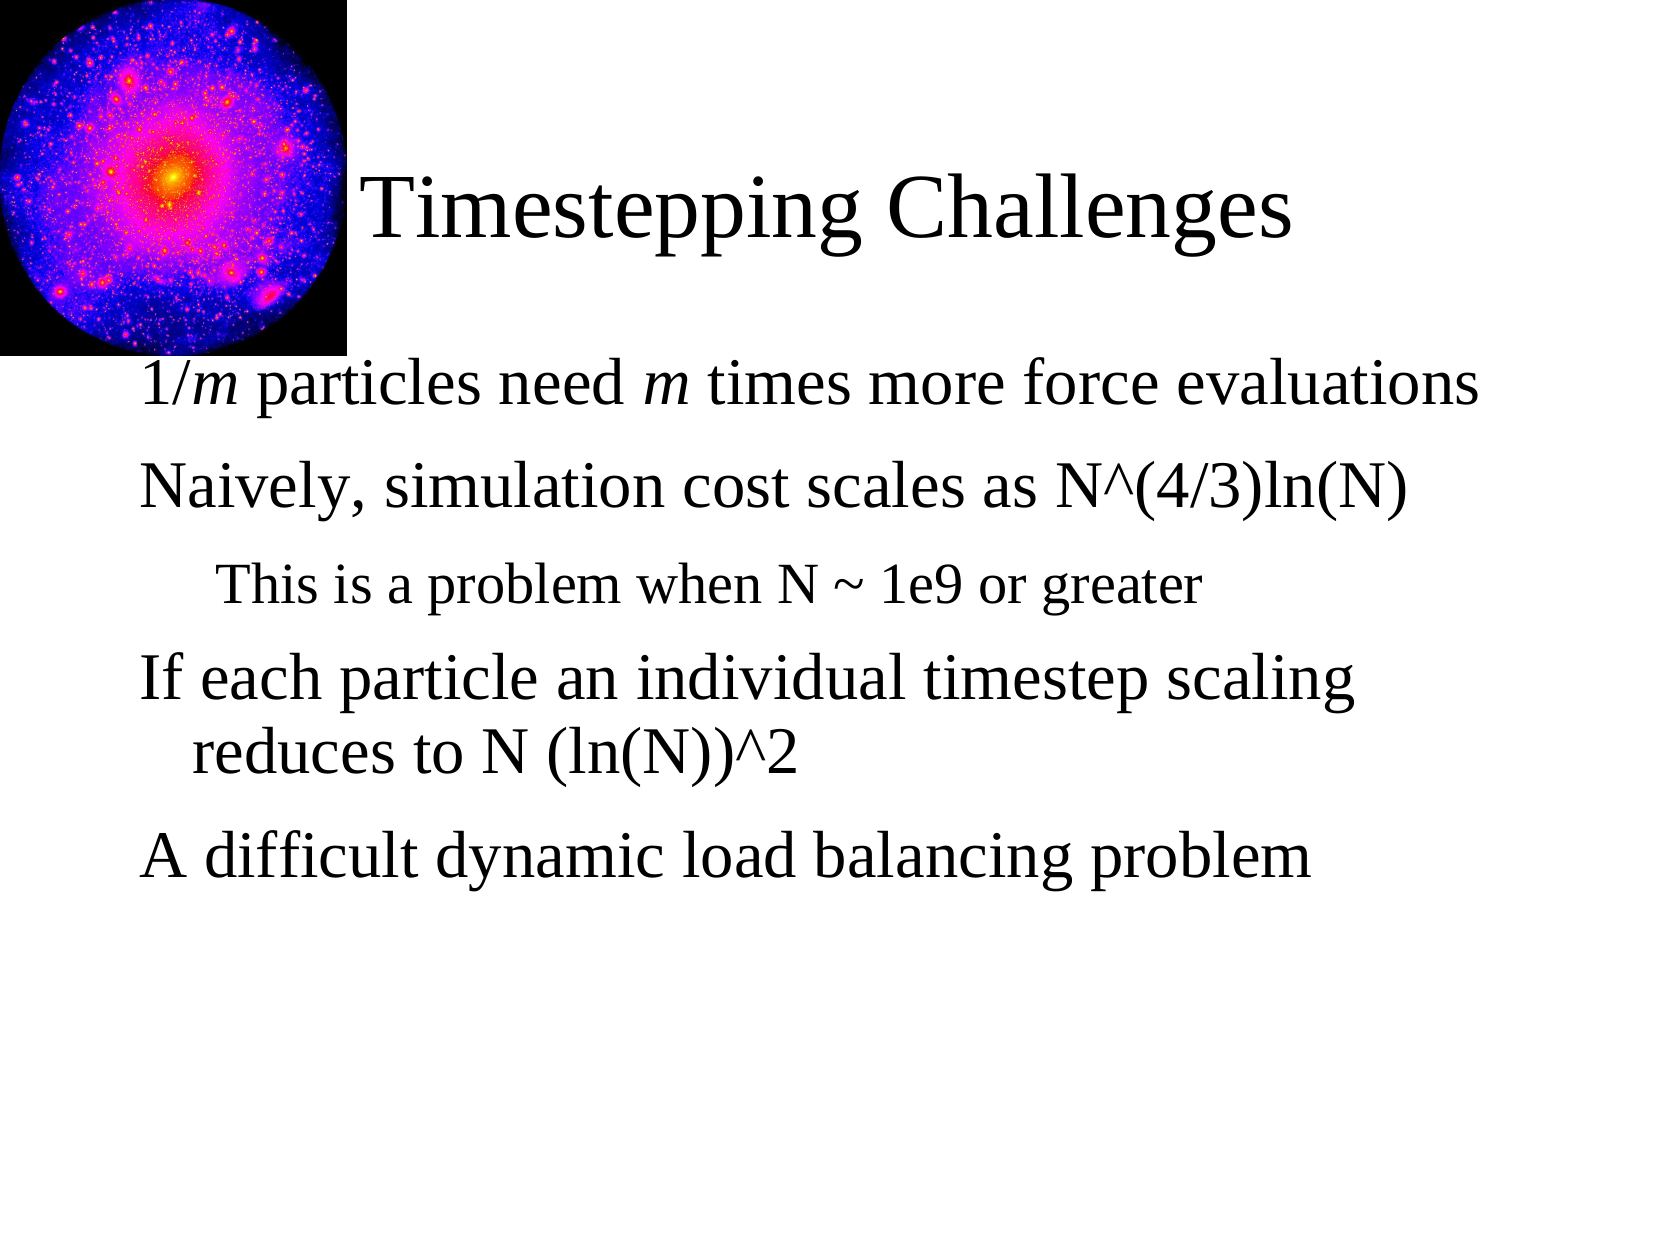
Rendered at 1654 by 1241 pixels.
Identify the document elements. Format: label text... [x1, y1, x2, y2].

picture [0, 0, 347, 356]
list 1/m particles need m times more force evaluations Naively, simulation cost scales as N^(4/3)ln(N) This is a problem when N ~ 1e9 or greater If each particle an individual timestep scaling reduces to N (ln(N))^2 A difficult dynamic load balancing problem [121, 344, 1534, 1111]
title Timestepping Challenges [347, 110, 1534, 303]
